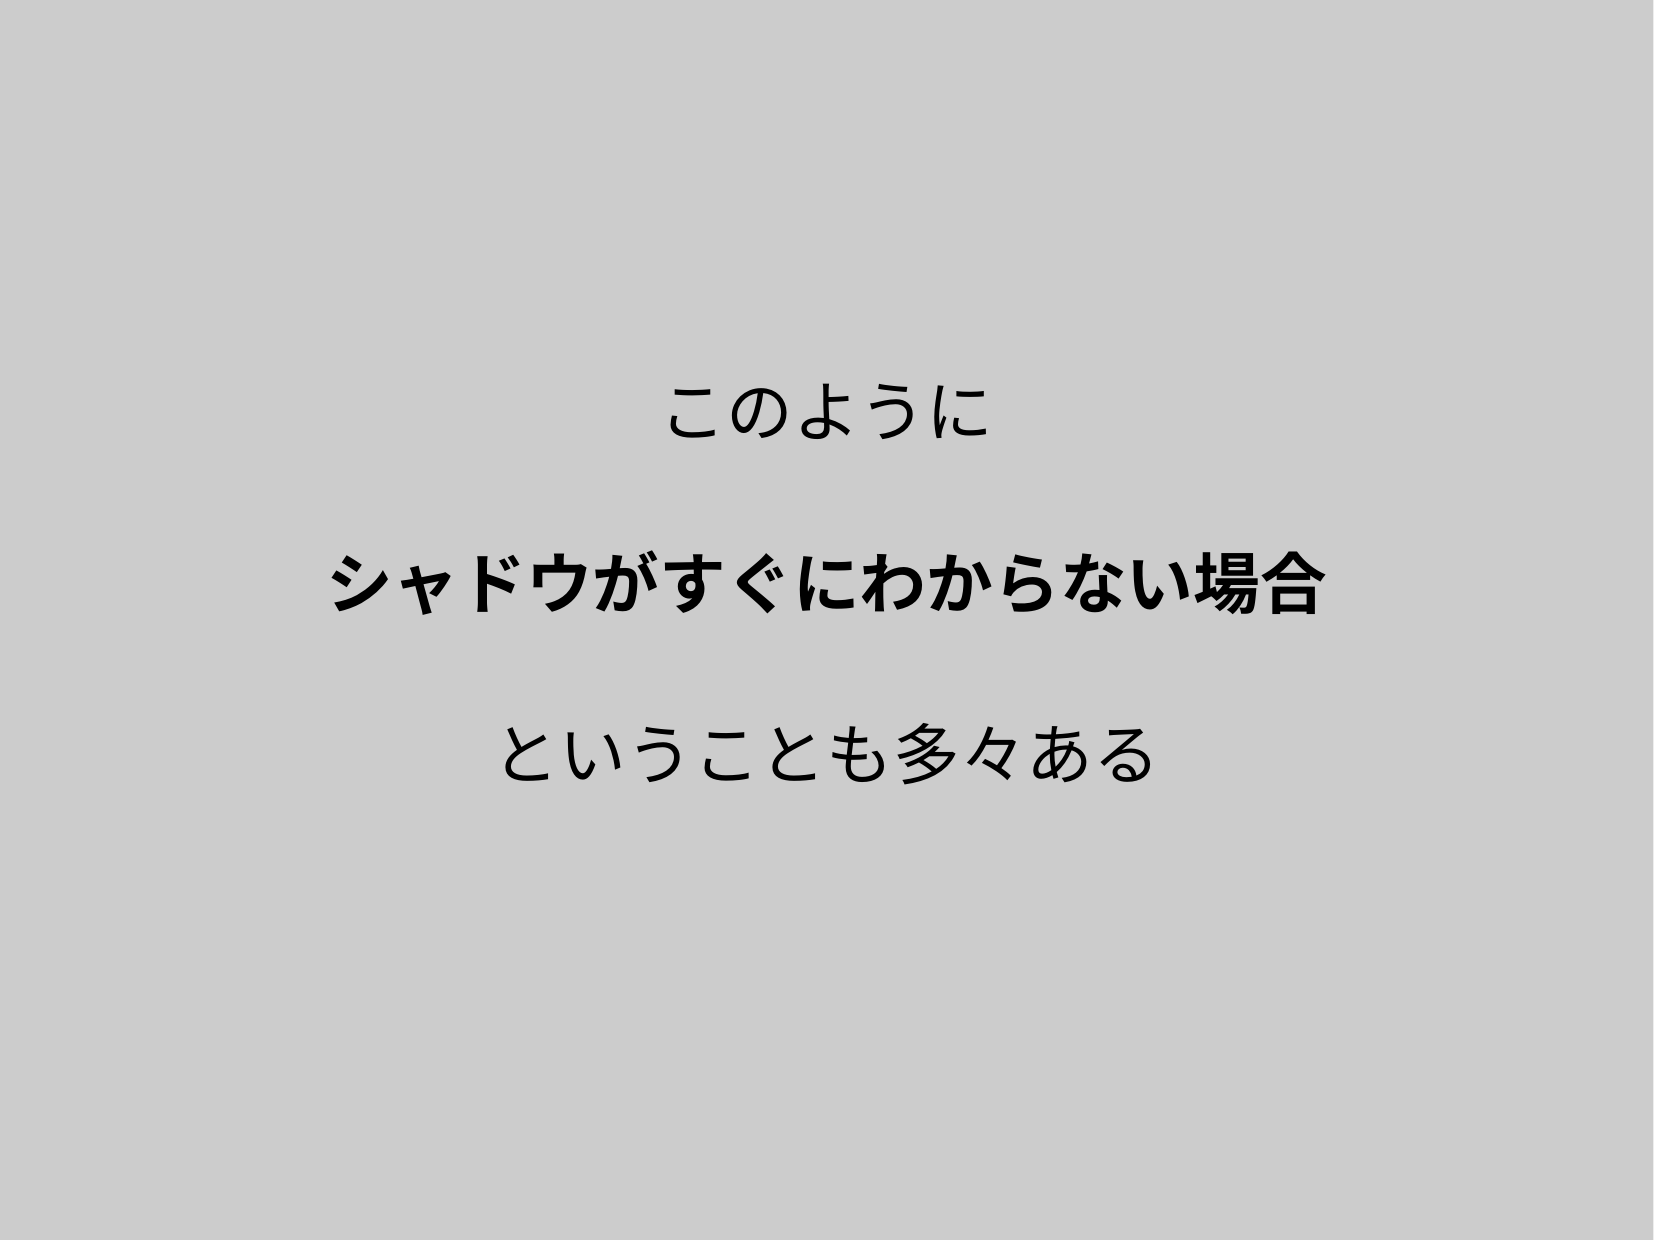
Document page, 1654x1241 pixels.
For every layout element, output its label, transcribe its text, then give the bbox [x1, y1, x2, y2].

subtitle このように シャドウがすぐにわからない場合 ということも多々ある [82, 56, 1571, 1102]
